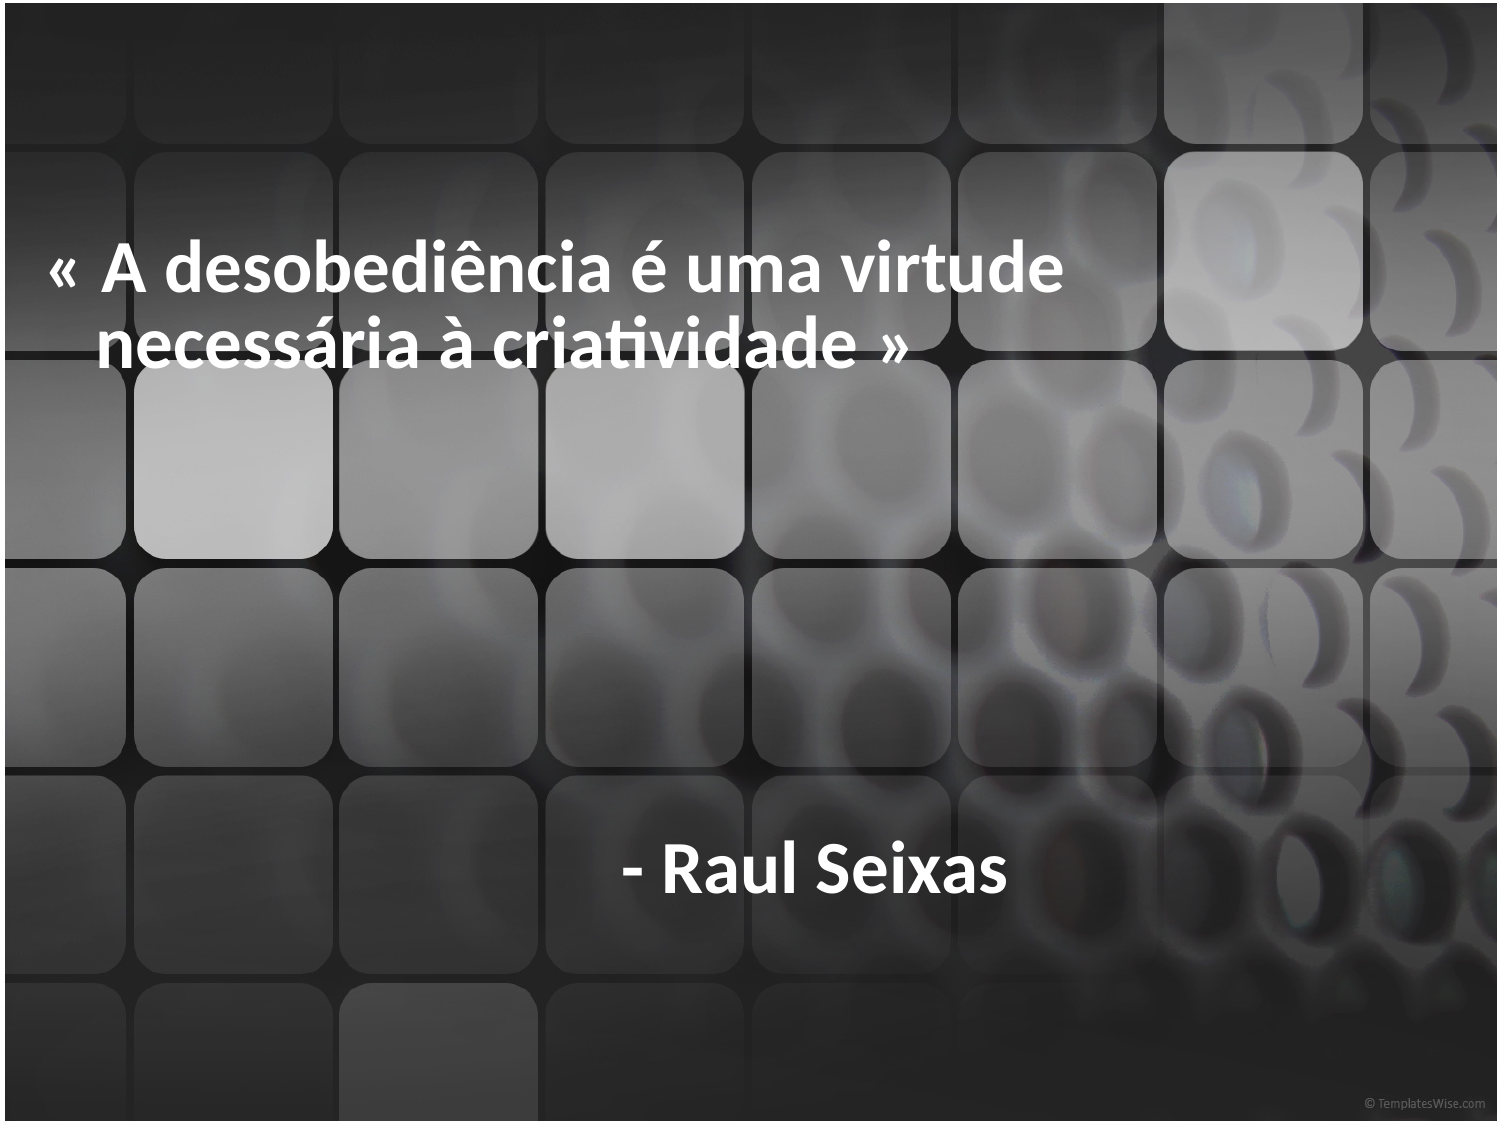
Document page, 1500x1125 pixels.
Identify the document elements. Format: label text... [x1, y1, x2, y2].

picture [0, 0, 1500, 1125]
title « A desobediência é uma virtude necessária à criatividade » - Raul Seixas [29, 153, 1500, 995]
